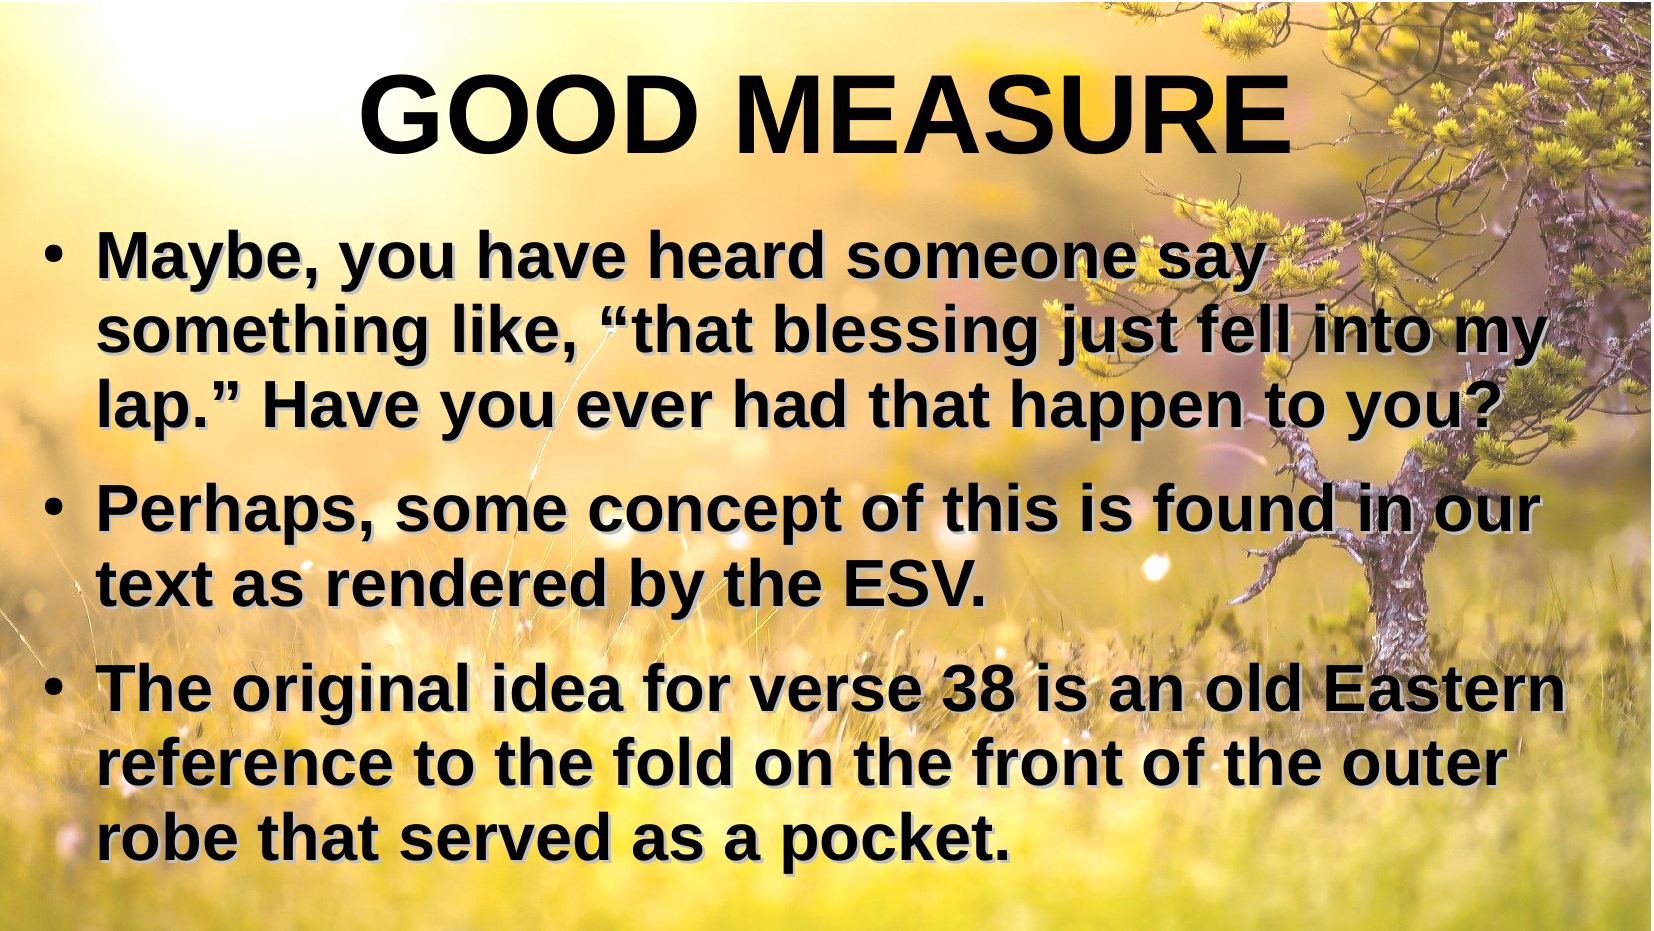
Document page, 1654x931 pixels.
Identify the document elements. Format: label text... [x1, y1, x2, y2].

title GOOD MEASURE [82, 37, 1571, 193]
picture [0, 2, 1651, 931]
list Maybe, you have heard someone say something like, “that blessing just fell into my lap.” Have you ever had that happen to you? Perhaps, some concept of this is found in our text as rendered by the ESV. The original idea for verse 38 is an old Eastern reference to the fold on the front of the outer robe that served as a pocket. [24, 217, 1615, 901]
